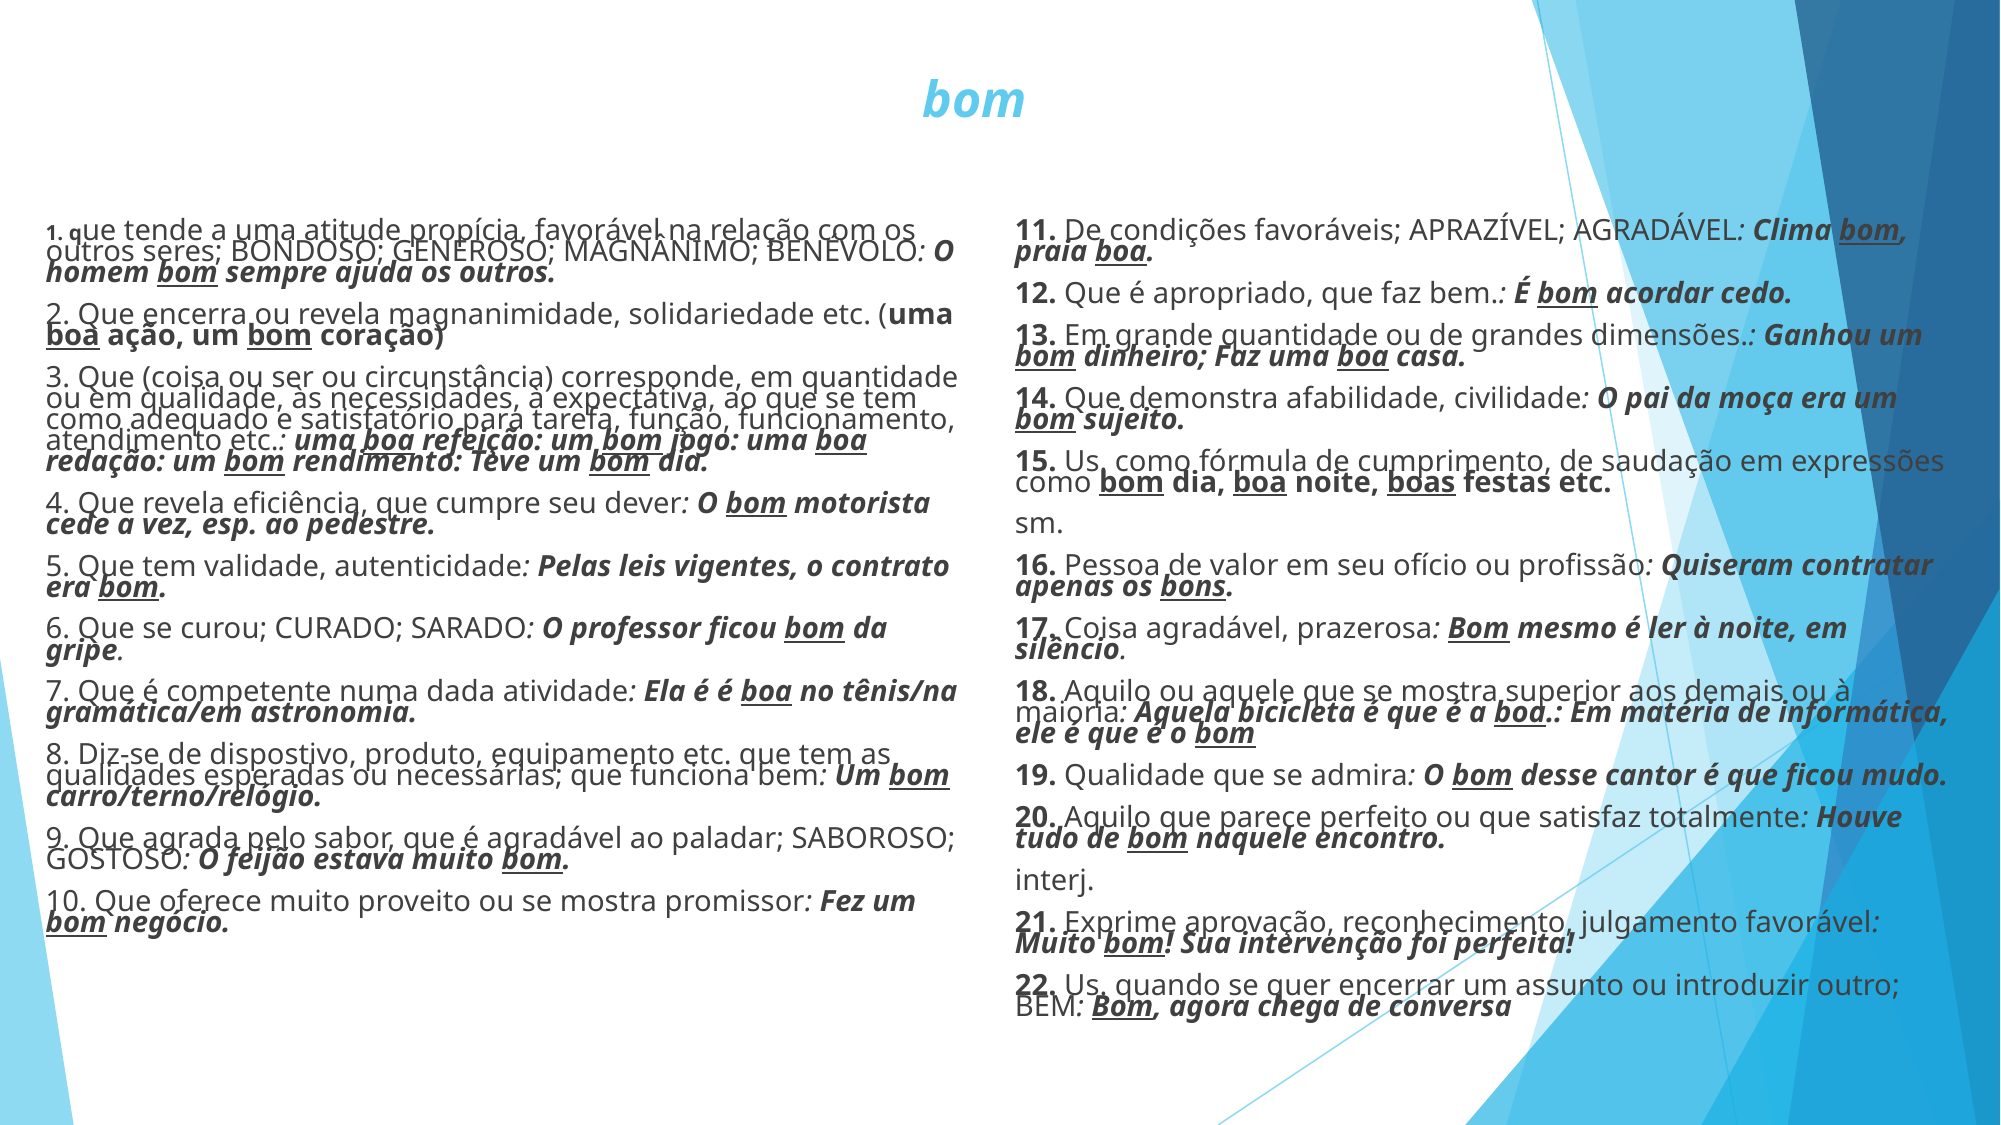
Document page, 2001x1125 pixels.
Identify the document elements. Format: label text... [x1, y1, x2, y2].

title bom [87, 59, 1863, 136]
list 1. que tende a uma atitude propícia, favorável na relação com os outros seres; BONDOSO; GENEROSO; MAGNÂNIMO; BENÉVOLO: O homem bom sempre ajuda os outros. 2. Que encerra ou revela magnanimidade, solidariedade etc. (uma boa ação, um bom coração) 3. Que (coisa ou ser ou circunstância) corresponde, em quantidade ou em qualidade, às necessidades, à expectativa, ao que se tem como adequado e satisfatório para tarefa, função, funcionamento, atendimento etc.: uma boa refeição: um bom jogo: uma boa redação: um bom rendimento: Teve um bom dia. 4. Que revela eficiência, que cumpre seu dever: O bom motorista cede a vez, esp. ao pedestre. 5. Que tem validade, autenticidade: Pelas leis vigentes, o contrato era bom. 6. Que se curou; CURADO; SARADO: O professor ficou bom da gripe. 7. Que é competente numa dada atividade: Ela é é boa no tênis/na gramática/em astronomia. 8. Diz-se de dispostivo, produto, equipamento etc. que tem as qualidades esperadas ou necessárias; que funciona bem: Um bom carro/terno/relógio. 9. Que agrada pelo sabor, que é agradável ao paladar; SABOROSO; GOSTOSO: O feijão estava muito bom. 10. Que oferece muito proveito ou se mostra promissor: Fez um bom negócio. [30, 216, 988, 1102]
list 11. De condições favoráveis; APRAZÍVEL; AGRADÁVEL: Clima bom, praia boa. 12. Que é apropriado, que faz bem.: É bom acordar cedo. 13. Em grande quantidade ou de grandes dimensões.: Ganhou um bom dinheiro; Faz uma boa casa. 14. Que demonstra afabilidade, civilidade: O pai da moça era um bom sujeito. 15. Us. como fórmula de cumprimento, de saudação em expressões como bom dia, boa noite, boas festas etc. sm. 16. Pessoa de valor em seu ofício ou profissão: Quiseram contratar apenas os bons. 17. Coisa agradável, prazerosa: Bom mesmo é ler à noite, em silêncio. 18. Aquilo ou aquele que se mostra superior aos demais ou à maioria: Aquela bicicleta é que é a boa.: Em matéria de informática, ele é que é o bom 19. Qualidade que se admira: O bom desse cantor é que ficou mudo. 20. Aquilo que parece perfeito ou que satisfaz totalmente: Houve tudo de bom naquele encontro. interj. 21. Exprime aprovação, reconhecimento, julgamento favorável: Muito bom! Sua intervenção foi perfeita! 22. Us. quando se quer encerrar um assunto ou introduzir outro; BEM: Bom, agora chega de conversa [999, 216, 1970, 1102]
